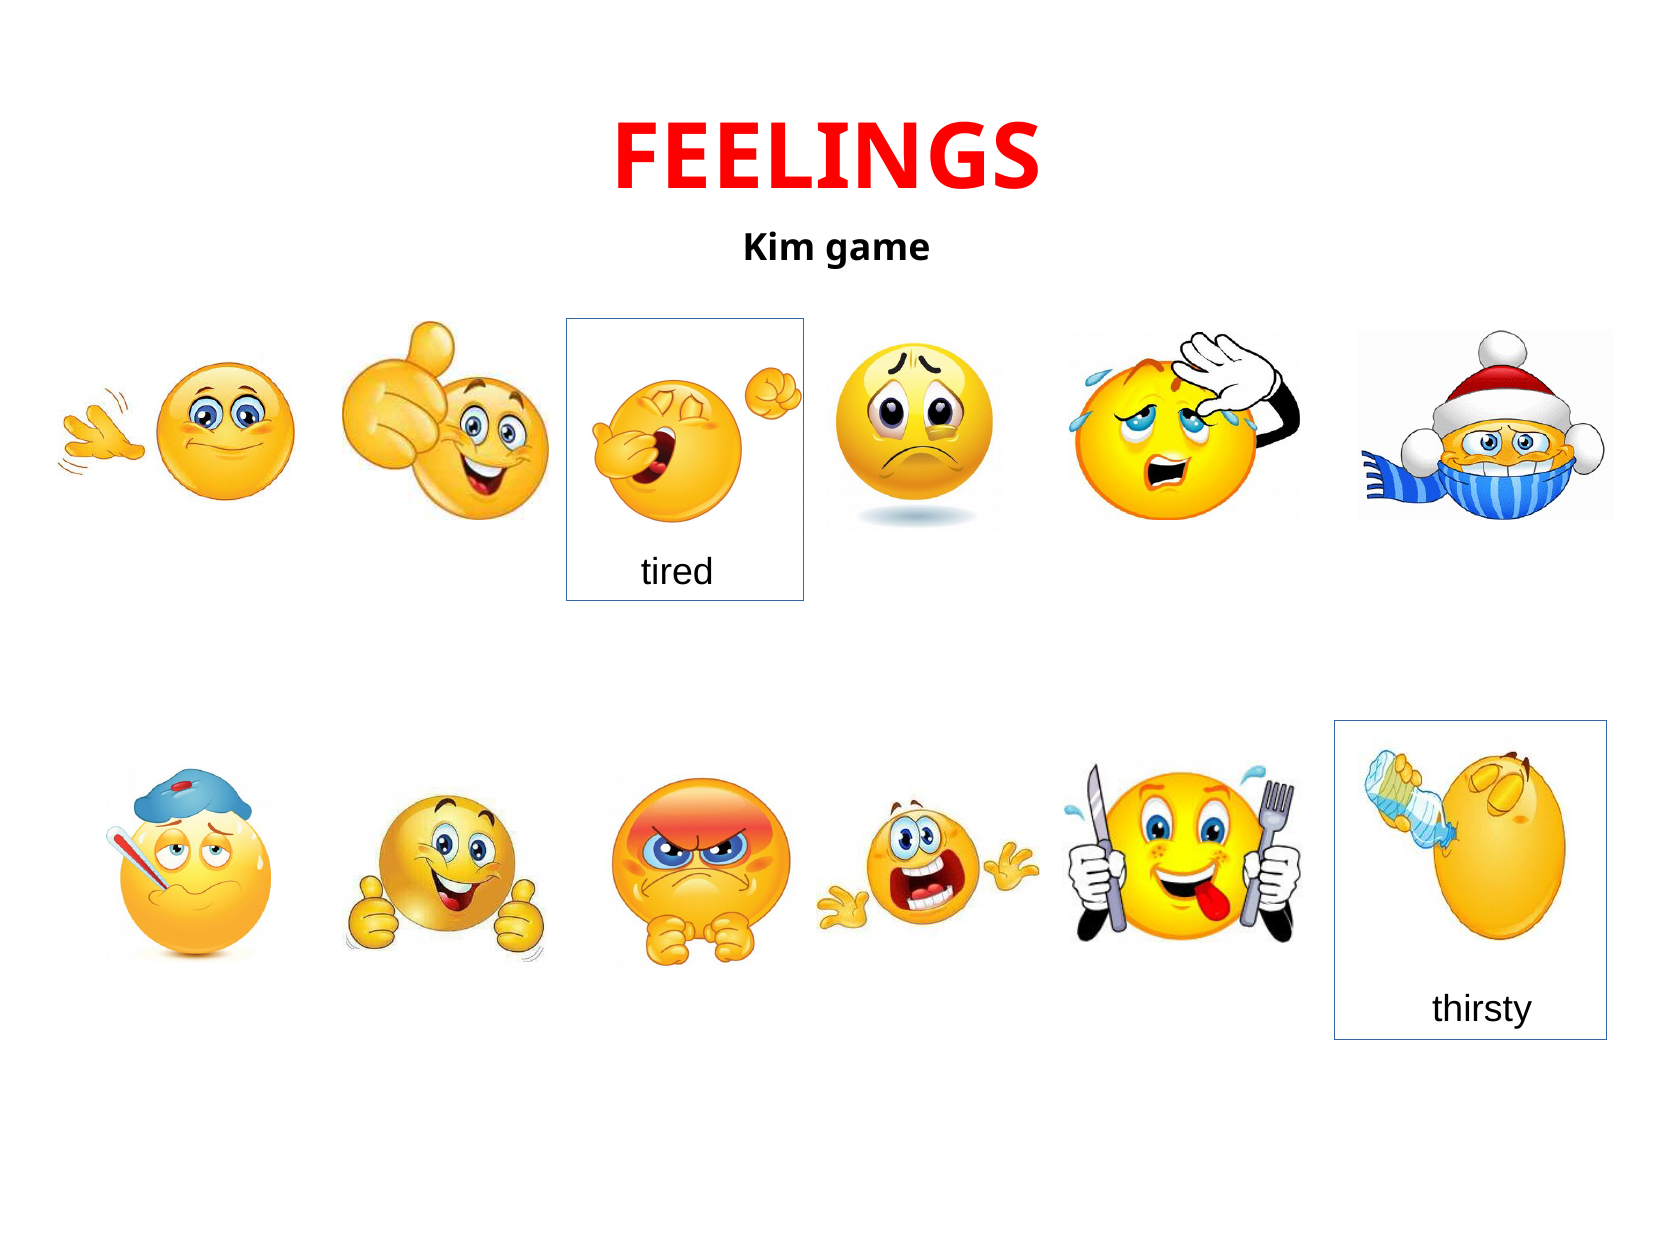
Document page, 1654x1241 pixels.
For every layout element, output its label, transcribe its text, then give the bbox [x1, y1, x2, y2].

picture [1358, 330, 1614, 520]
picture [826, 340, 1002, 532]
text_box tired [804, 543, 815, 601]
title FEELINGS [82, 49, 1571, 257]
picture [1358, 738, 1571, 951]
picture [590, 338, 803, 552]
picture [602, 774, 799, 969]
picture [1062, 760, 1304, 945]
picture [57, 354, 296, 508]
text_box Kim game [649, 212, 1087, 274]
text_box tired [625, 543, 803, 600]
picture [342, 776, 547, 981]
picture [106, 767, 271, 963]
picture [342, 321, 549, 520]
picture [816, 786, 1040, 945]
picture [1068, 332, 1300, 520]
text_box thirsty [1417, 980, 1560, 1038]
